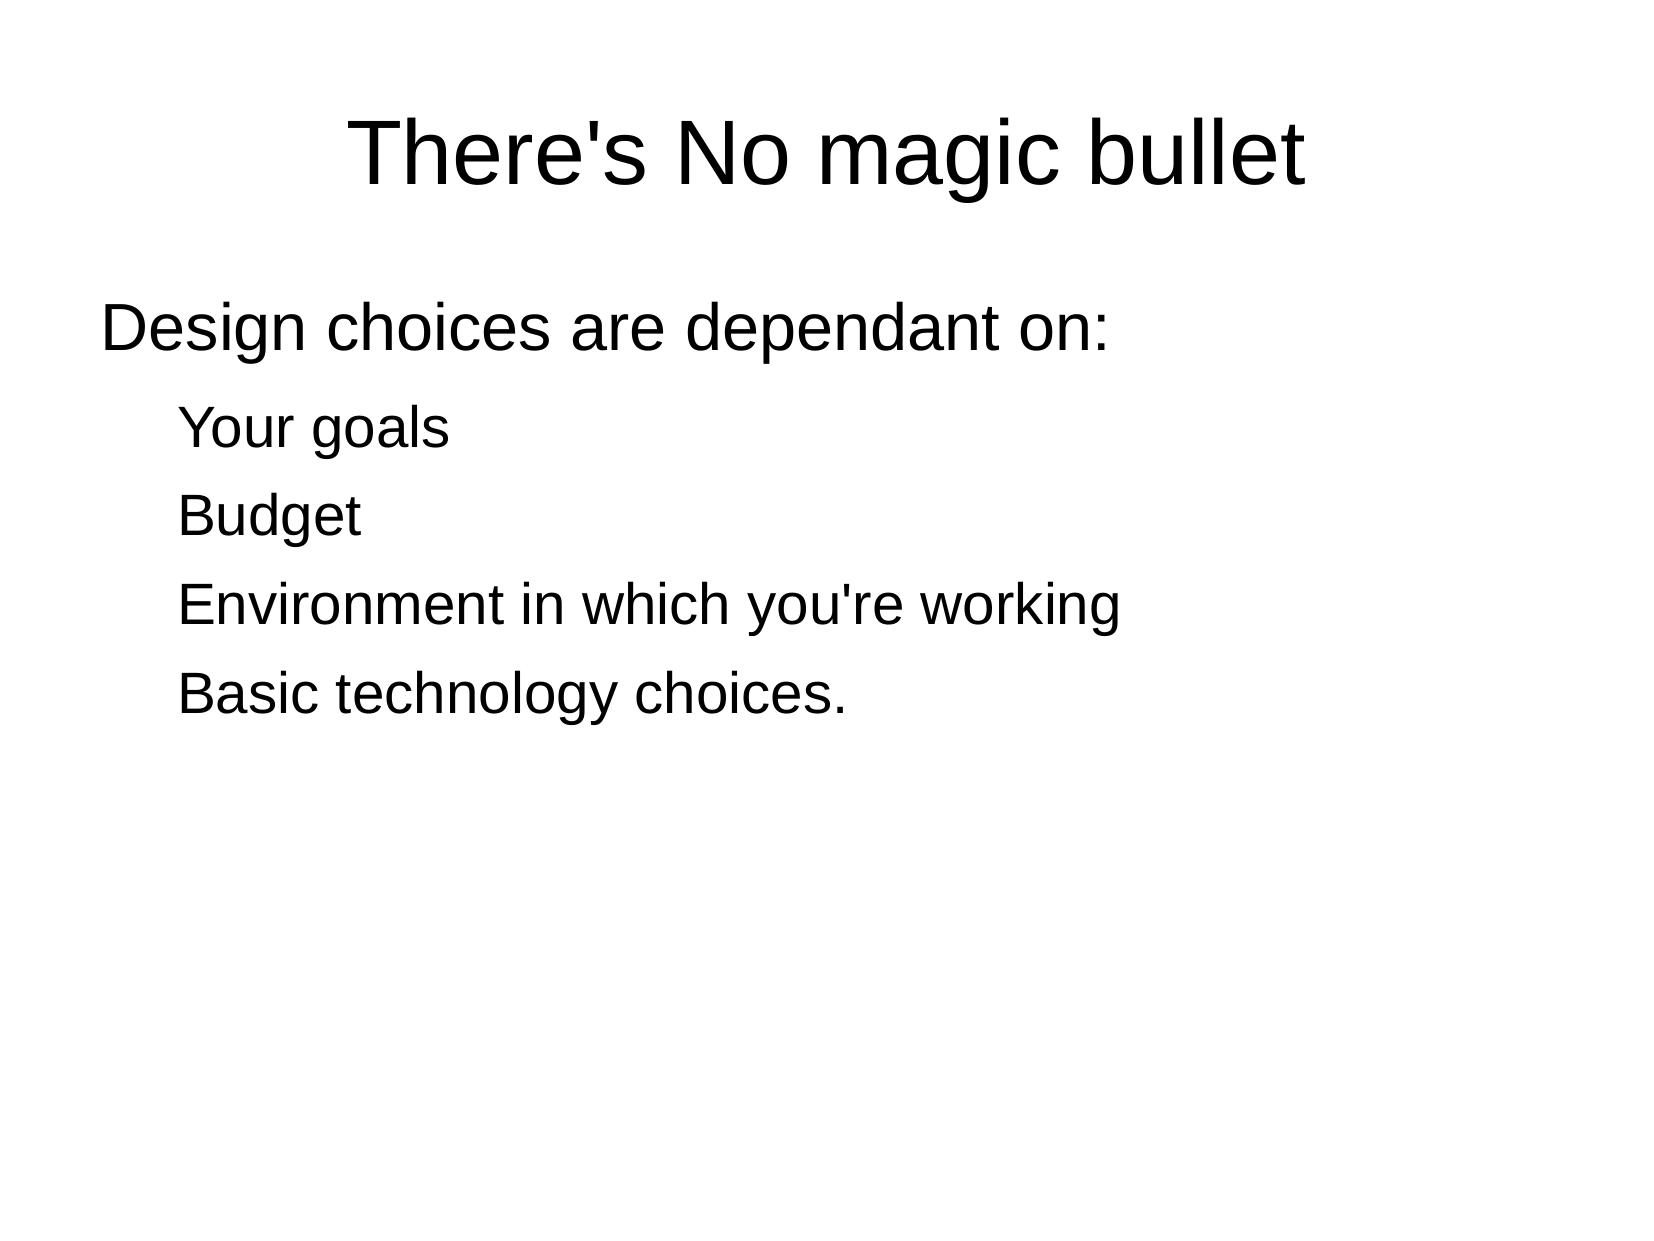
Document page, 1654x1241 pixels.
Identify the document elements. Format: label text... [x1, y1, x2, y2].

list Design choices are dependant on: Your goals Budget Environment in which you're working Basic technology choices. [82, 290, 1571, 1094]
title There's No magic bullet [82, 49, 1571, 257]
